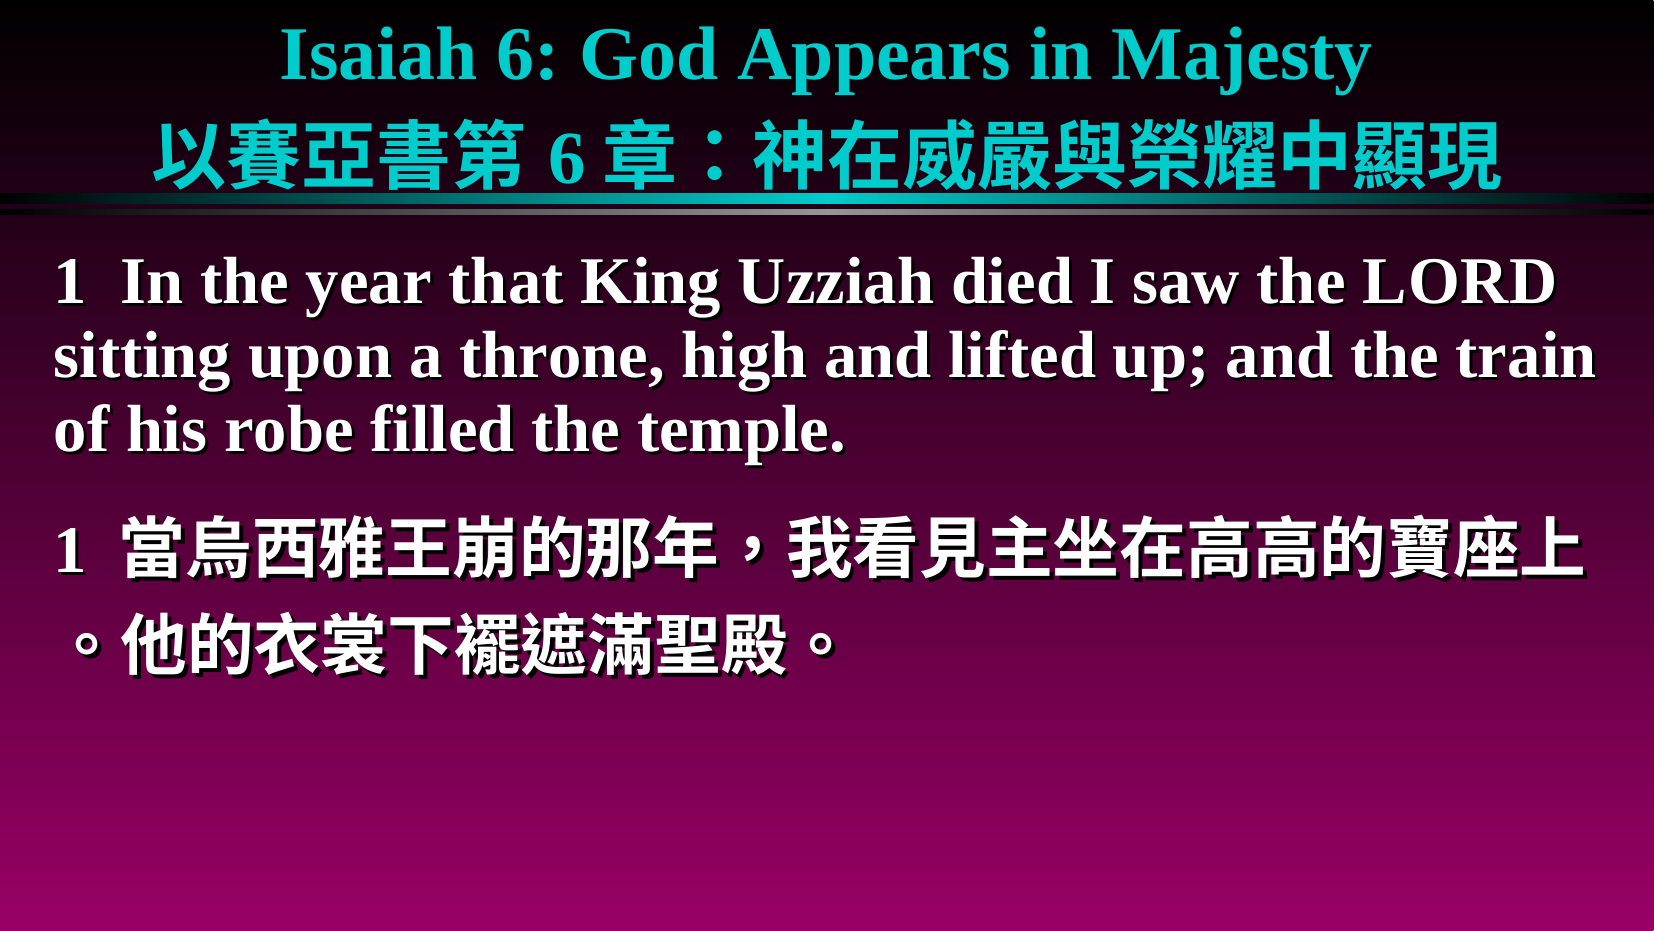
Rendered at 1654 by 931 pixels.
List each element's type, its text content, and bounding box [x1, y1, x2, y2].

title Isaiah 6: God Appears in Majesty 以賽亞書第6章：神在威嚴與榮耀中顯現 [117, 12, 1537, 205]
text_box 1 In the year that King Uzziah died I saw the Lord sitting upon a throne, high and lifted up; and the train of his robe filled the temple. 1 當烏西雅王崩的那年，我看見主坐在高高的寶座上。他的衣裳下襬遮滿聖殿。 [38, 236, 1616, 809]
